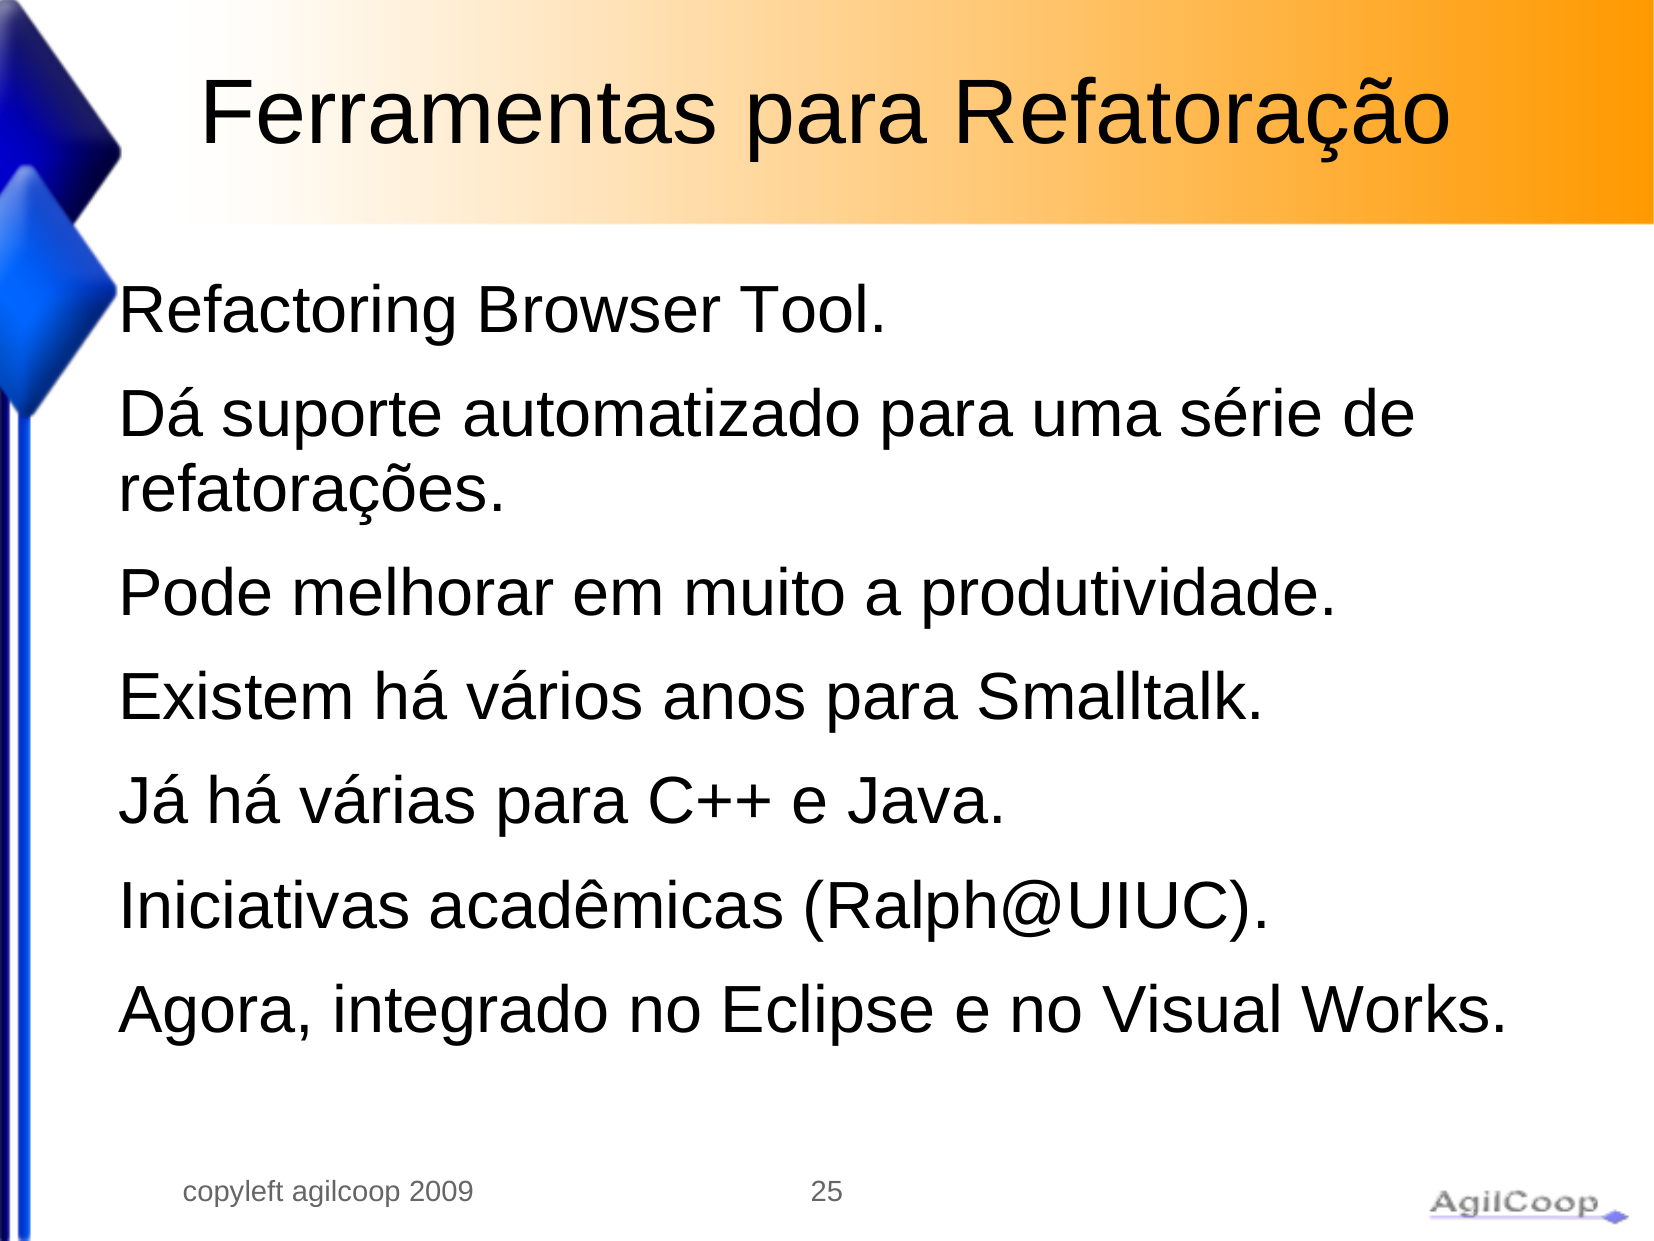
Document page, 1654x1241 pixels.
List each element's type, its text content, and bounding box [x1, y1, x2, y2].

list Refactoring Browser Tool. Dá suporte automatizado para uma série de refatorações. Pode melhorar em muito a produtividade. Existem há vários anos para Smalltalk. Já há várias para C++ e Java. Iniciativas acadêmicas (Ralph@UIUC). Agora, integrado no Eclipse e no Visual Works. [118, 271, 1607, 1123]
picture [0, 0, 1654, 1241]
title Ferramentas para Refatoração [82, 8, 1571, 216]
